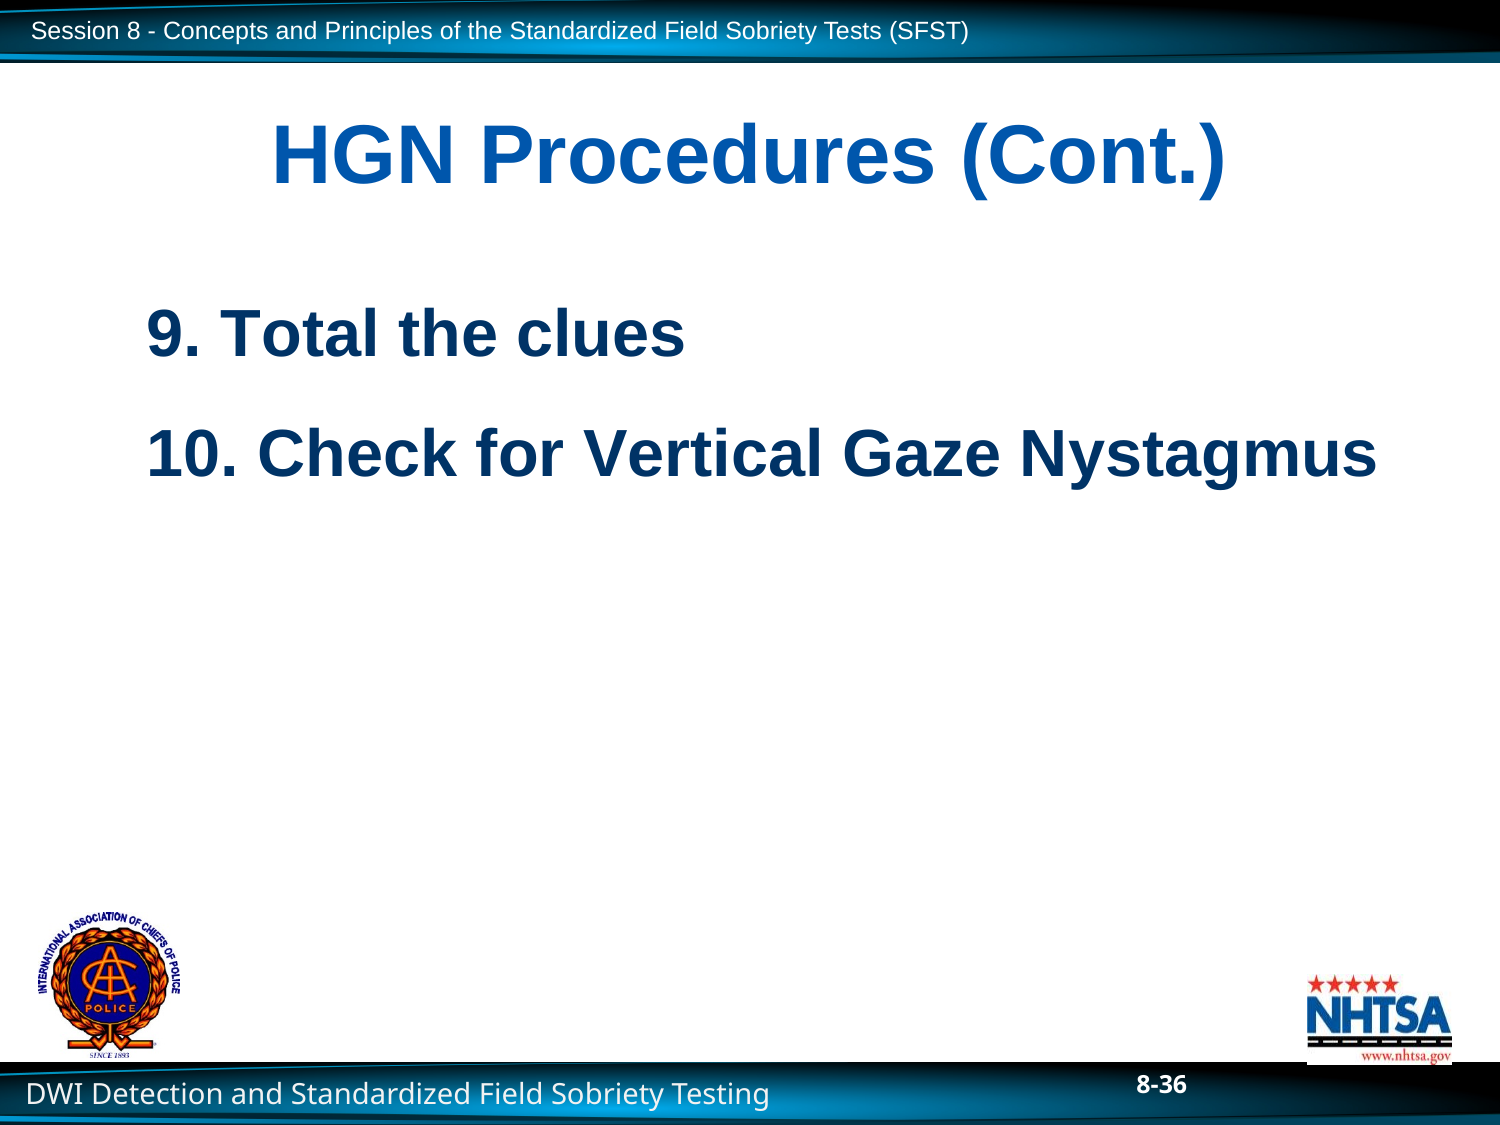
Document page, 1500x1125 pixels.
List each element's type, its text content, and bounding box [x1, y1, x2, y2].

title HGN Procedures (Cont.) [50, 87, 1451, 213]
slide_number 8-36 [1121, 1055, 1472, 1116]
list 9. Total the clues 10. Check for Vertical Gaze Nystagmus [62, 249, 1458, 1000]
